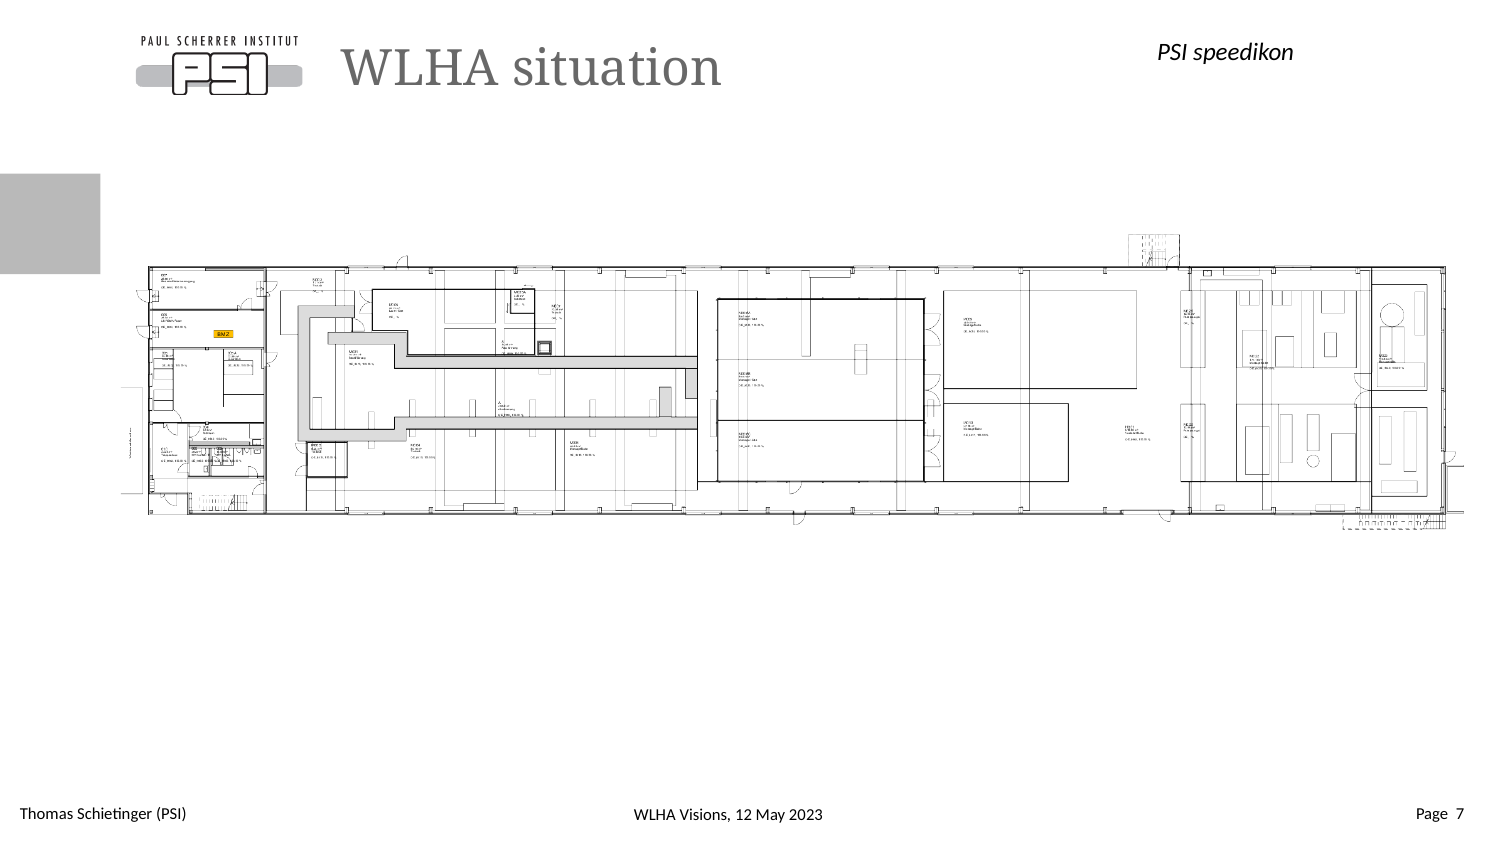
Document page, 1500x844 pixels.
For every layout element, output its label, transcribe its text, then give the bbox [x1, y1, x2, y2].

text_box PSI speedikon [1142, 34, 1310, 74]
picture [120, 222, 1489, 564]
title WLHA situation [340, 35, 1477, 102]
